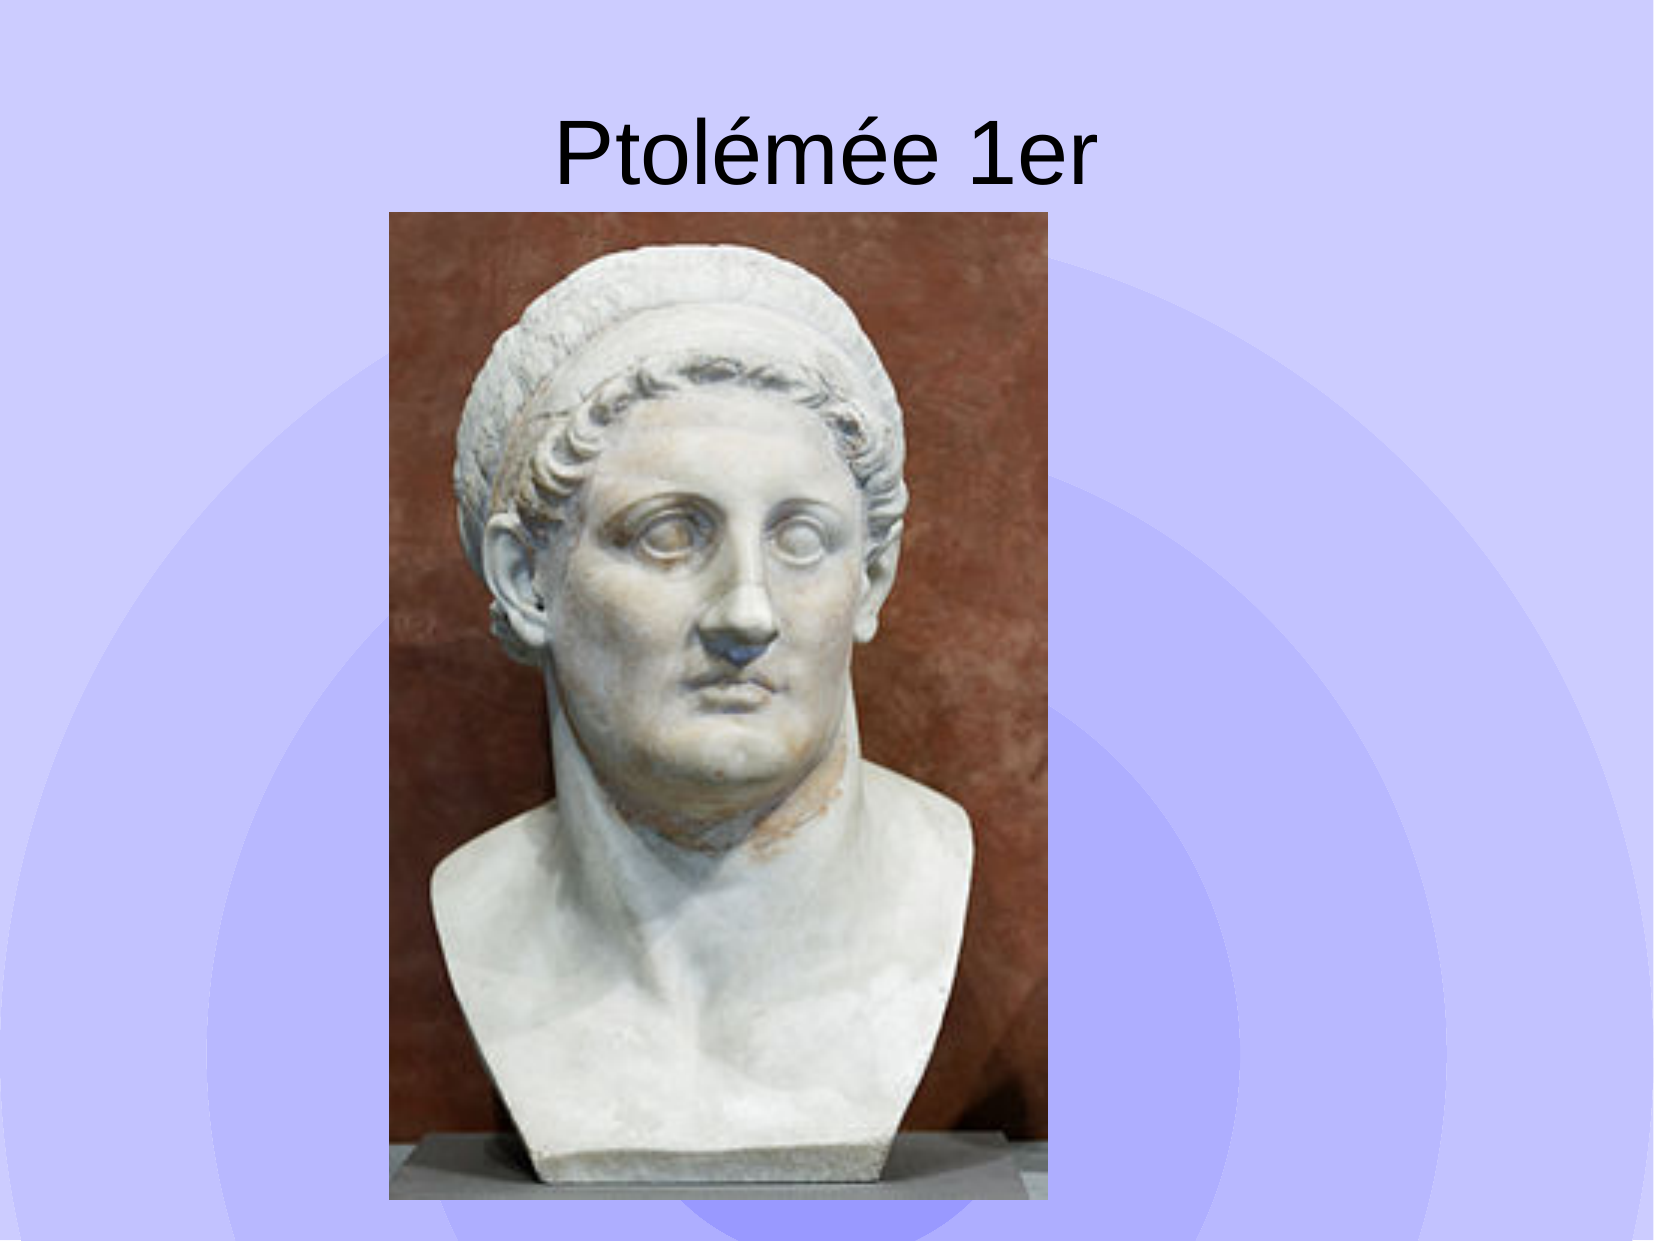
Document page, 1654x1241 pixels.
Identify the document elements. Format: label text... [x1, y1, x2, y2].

picture [389, 212, 1048, 1200]
title Ptolémée 1er [82, 49, 1571, 257]
